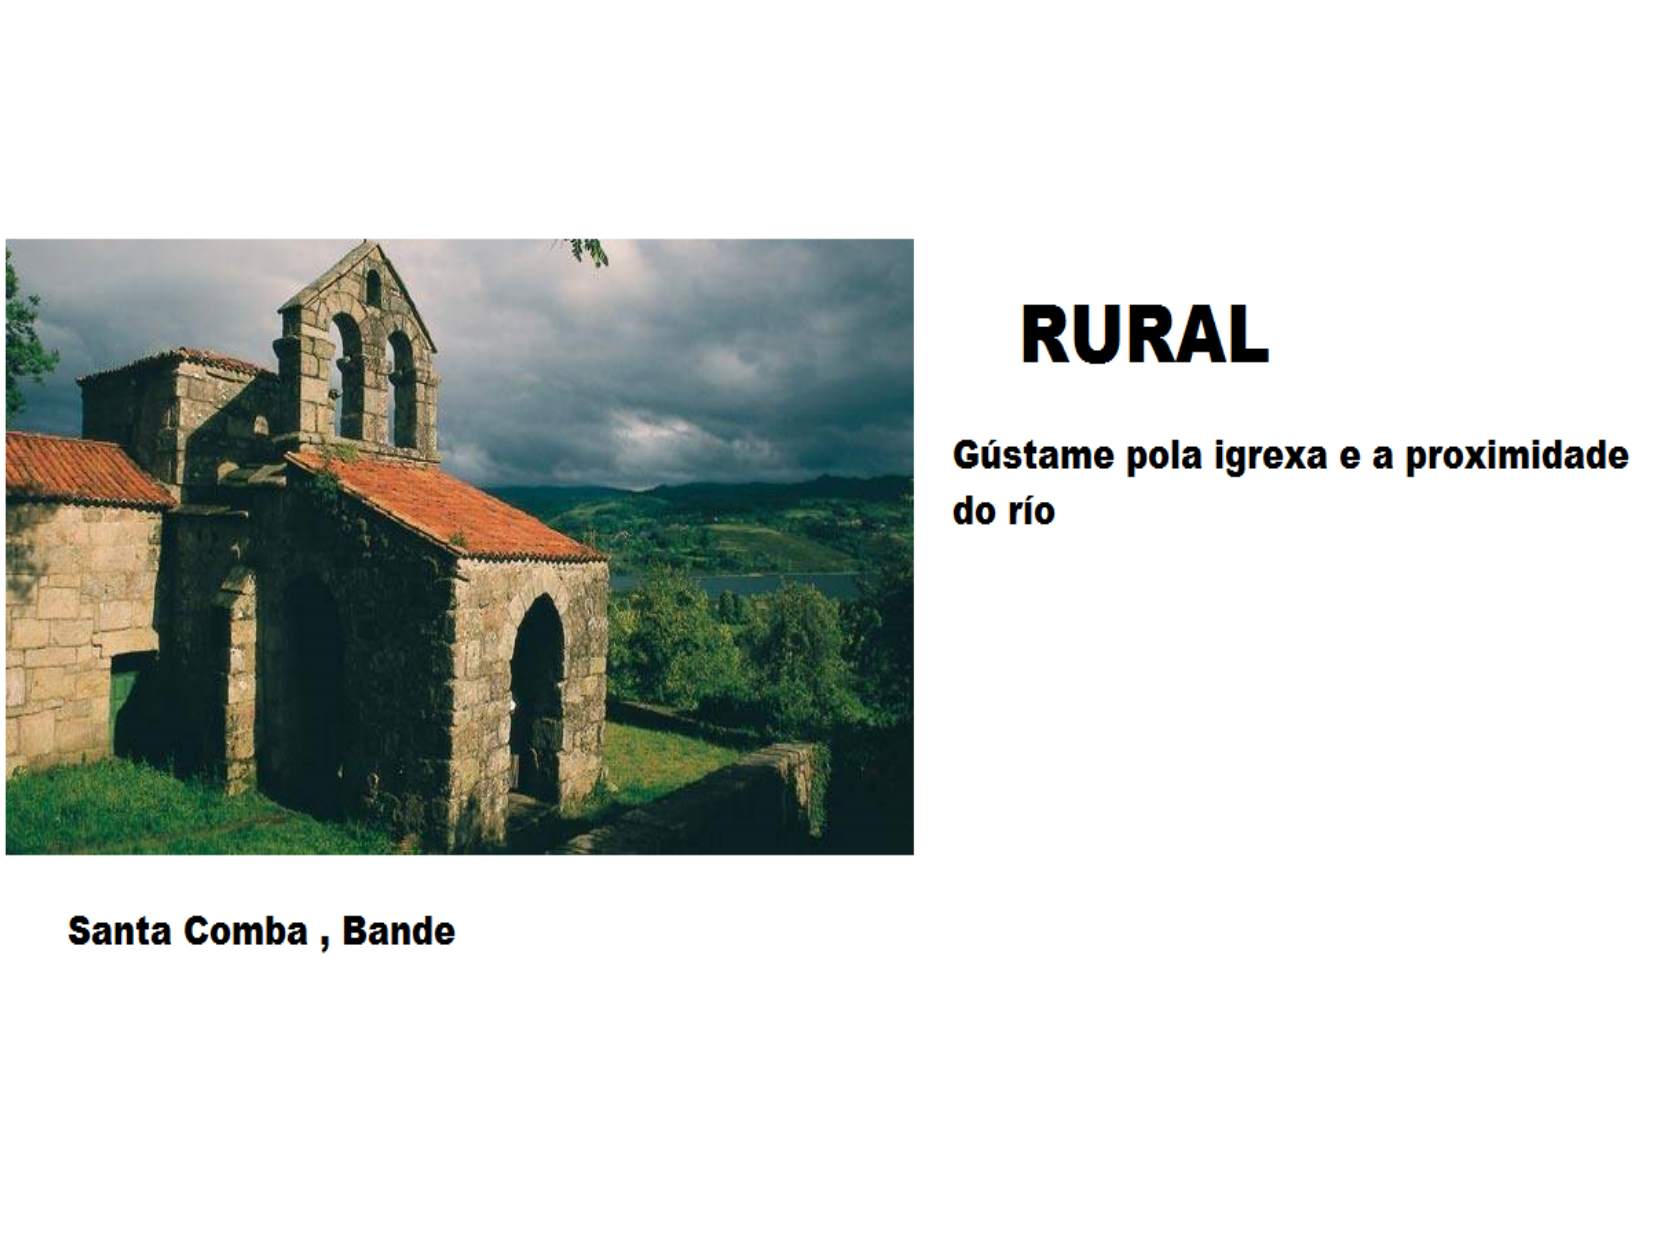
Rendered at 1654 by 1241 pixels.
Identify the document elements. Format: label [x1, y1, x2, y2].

picture [0, 165, 1642, 1004]
